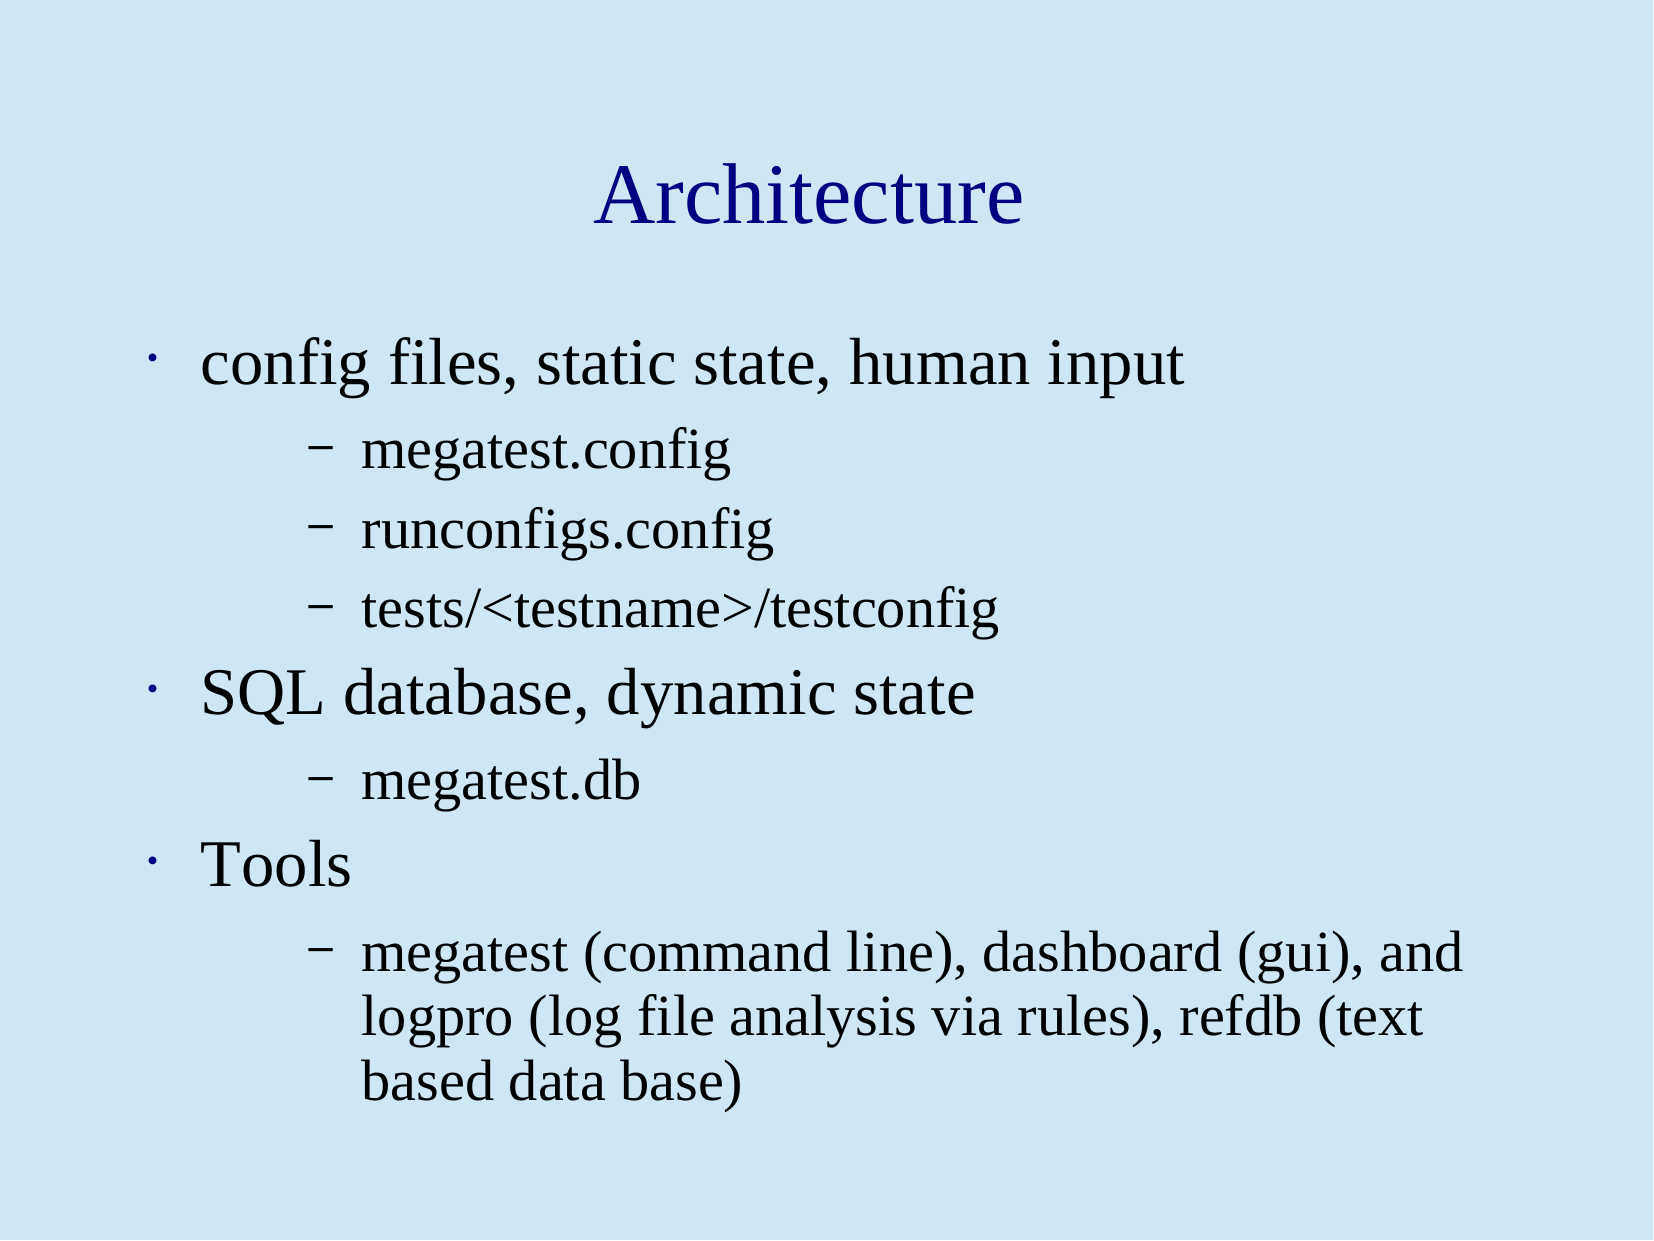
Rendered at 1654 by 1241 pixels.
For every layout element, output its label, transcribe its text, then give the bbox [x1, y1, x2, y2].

list config files, static state, human input megatest.config runconfigs.config tests/<testname>/testconfig SQL database, dynamic state megatest.db Tools megatest (command line), dashboard (gui), and logpro (log file analysis via rules), refdb (text based data base) [129, 324, 1489, 1117]
title Architecture [82, 90, 1536, 298]
